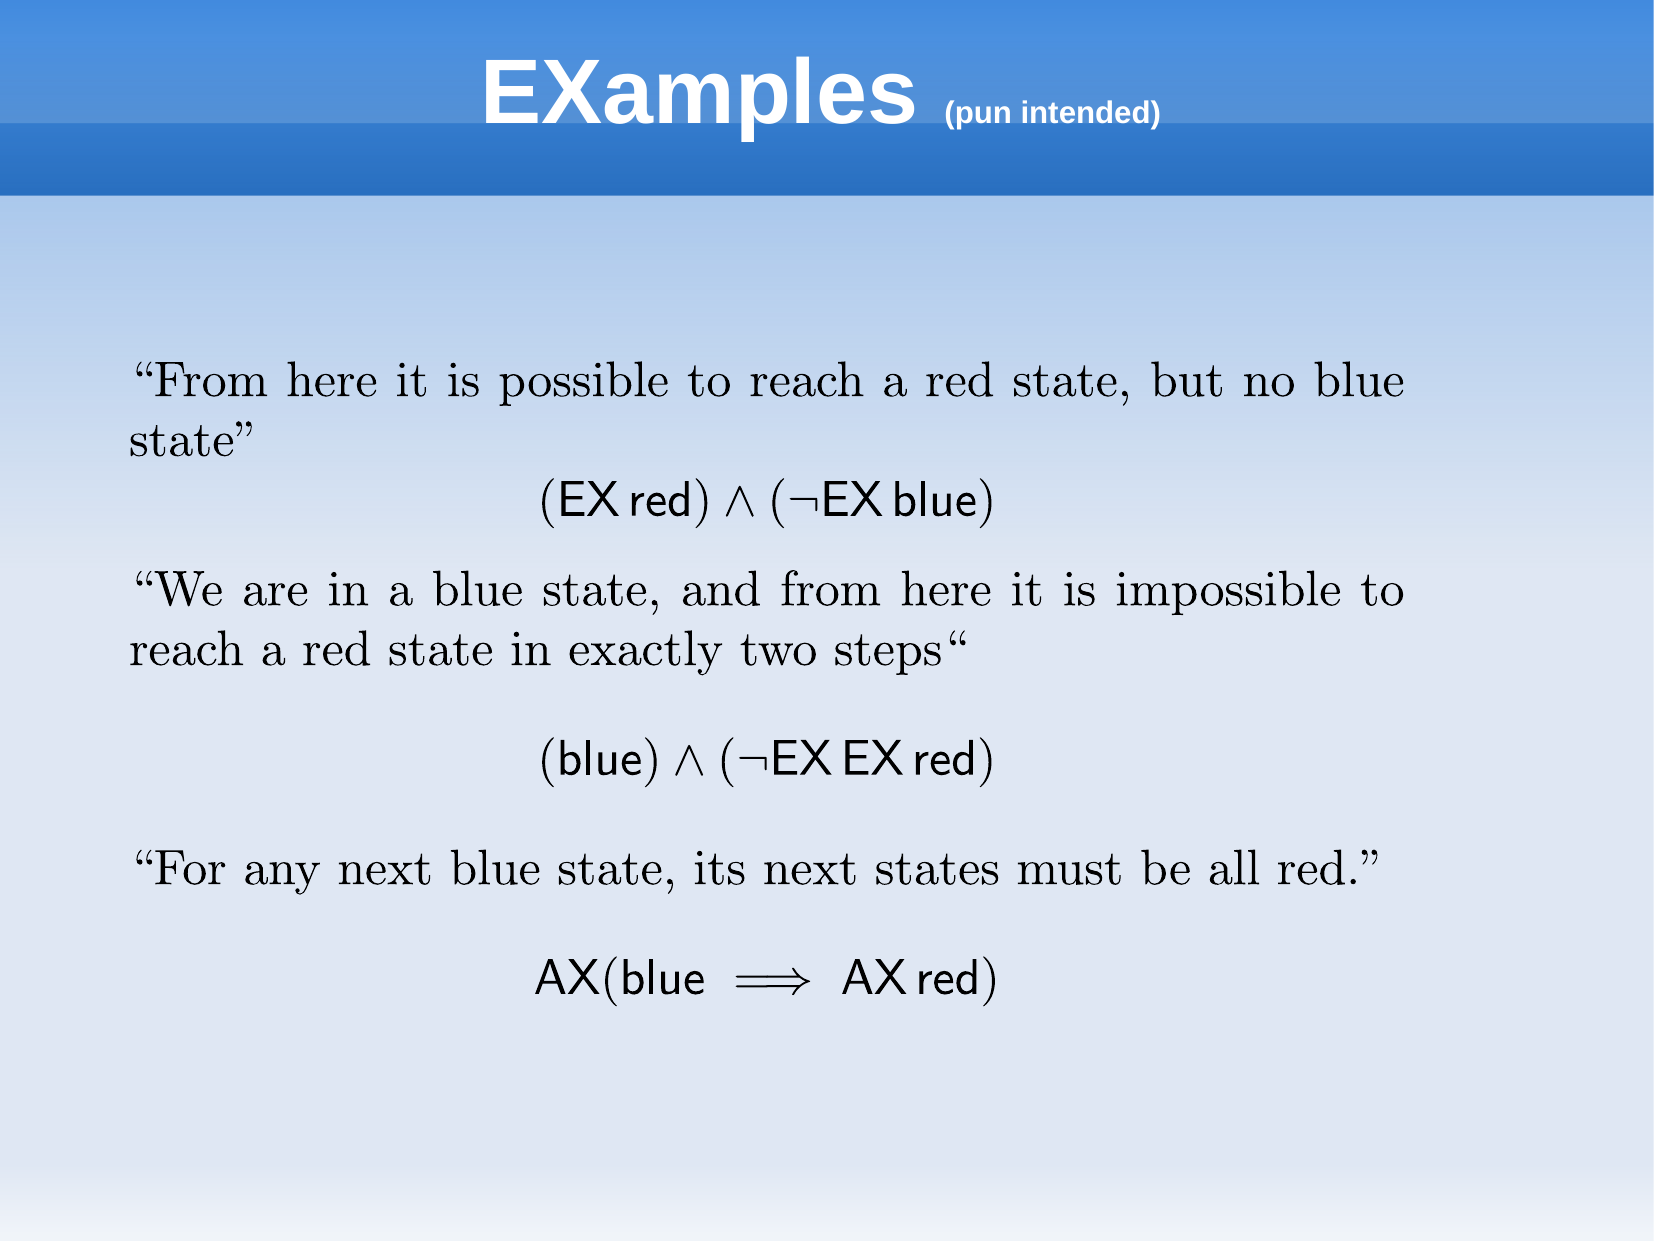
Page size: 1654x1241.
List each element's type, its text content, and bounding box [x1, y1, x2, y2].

picture [0, 0, 1654, 1241]
title EXamples (pun intended) [76, 0, 1565, 188]
text_box [128, 361, 1405, 1007]
